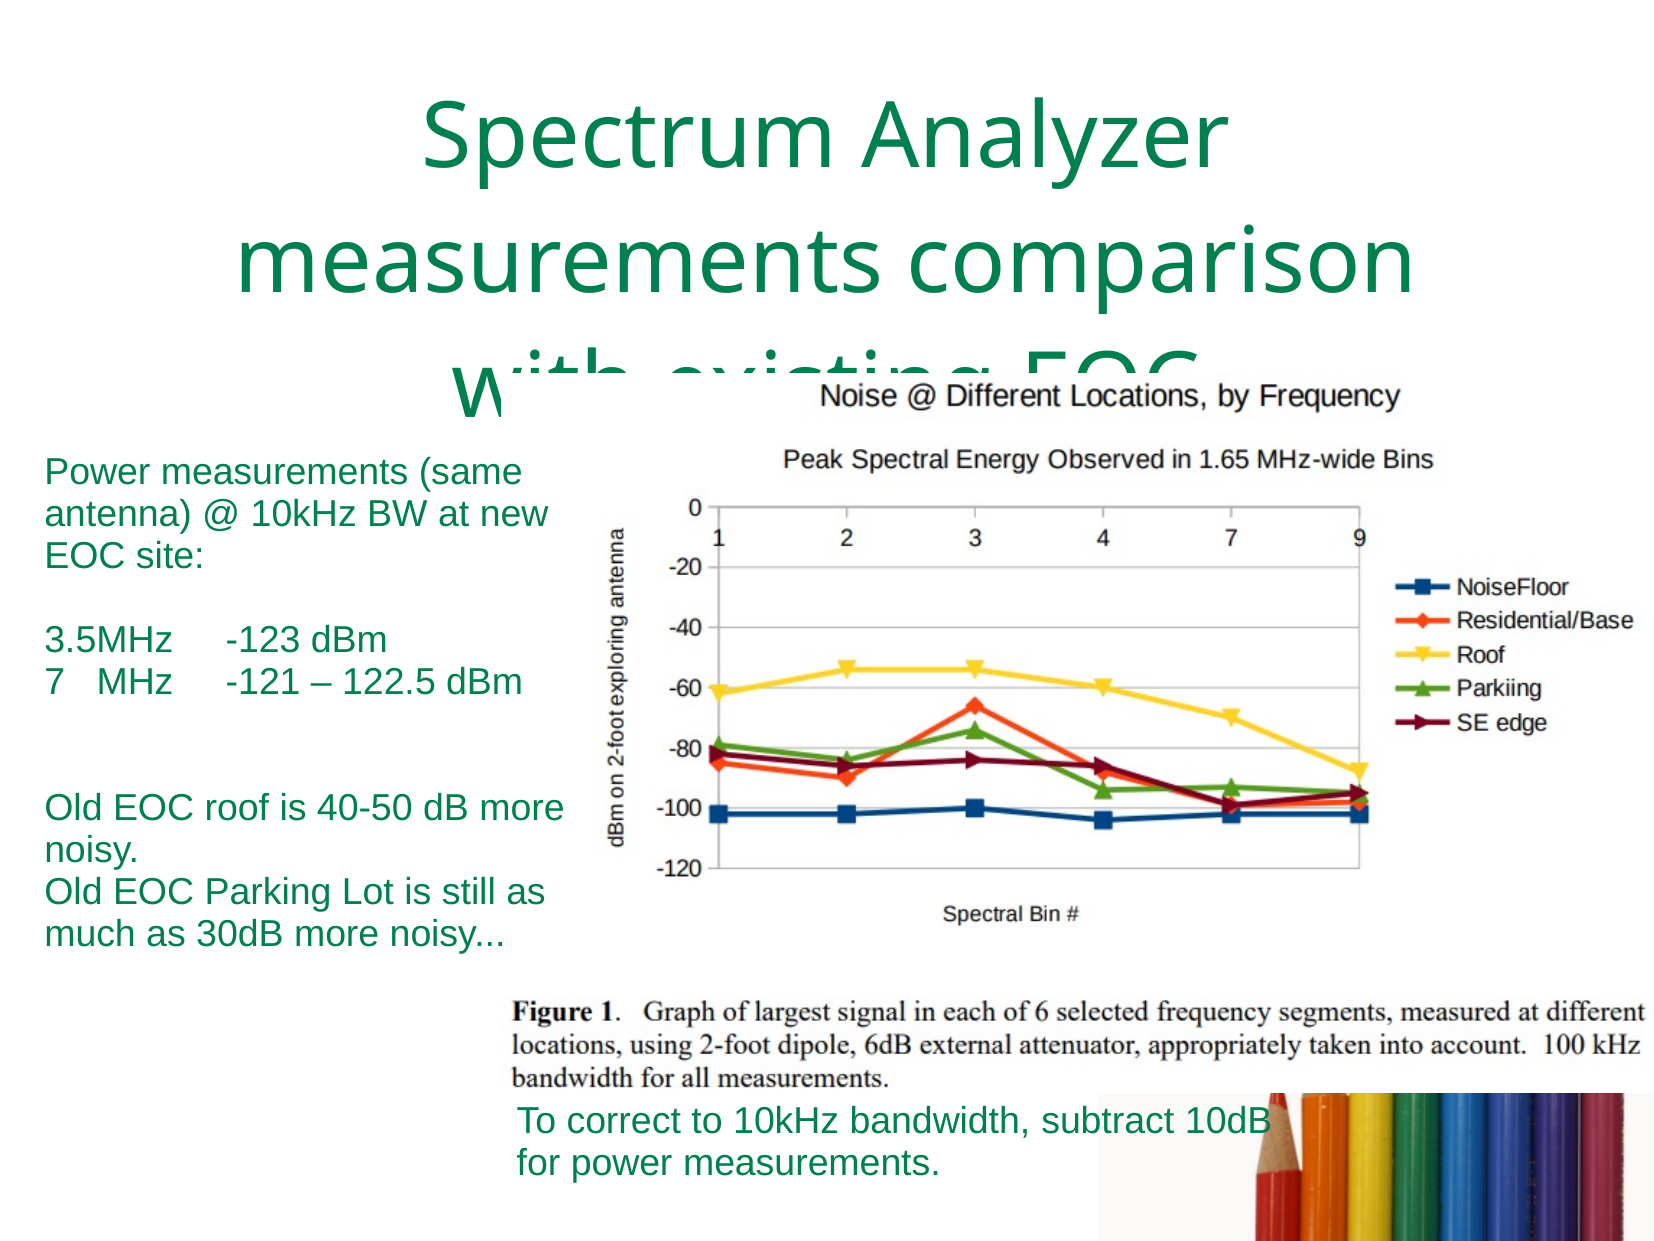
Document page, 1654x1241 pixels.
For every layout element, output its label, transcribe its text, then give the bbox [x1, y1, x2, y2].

title Spectrum Analyzer measurements comparison with existing EOC [147, 141, 1506, 373]
picture [0, 0, 1654, 1241]
text_box Power measurements (same antenna) @ 10kHz BW at new EOC site: 3.5MHz -123 dBm 7 MHz -121 – 122.5 dBm Old EOC roof is 40-50 dB more noisy. Old EOC Parking Lot is still as much as 30dB more noisy... [29, 442, 591, 1004]
text_box To correct to 10kHz bandwidth, subtract 10dB for power measurements. [501, 1092, 1300, 1192]
